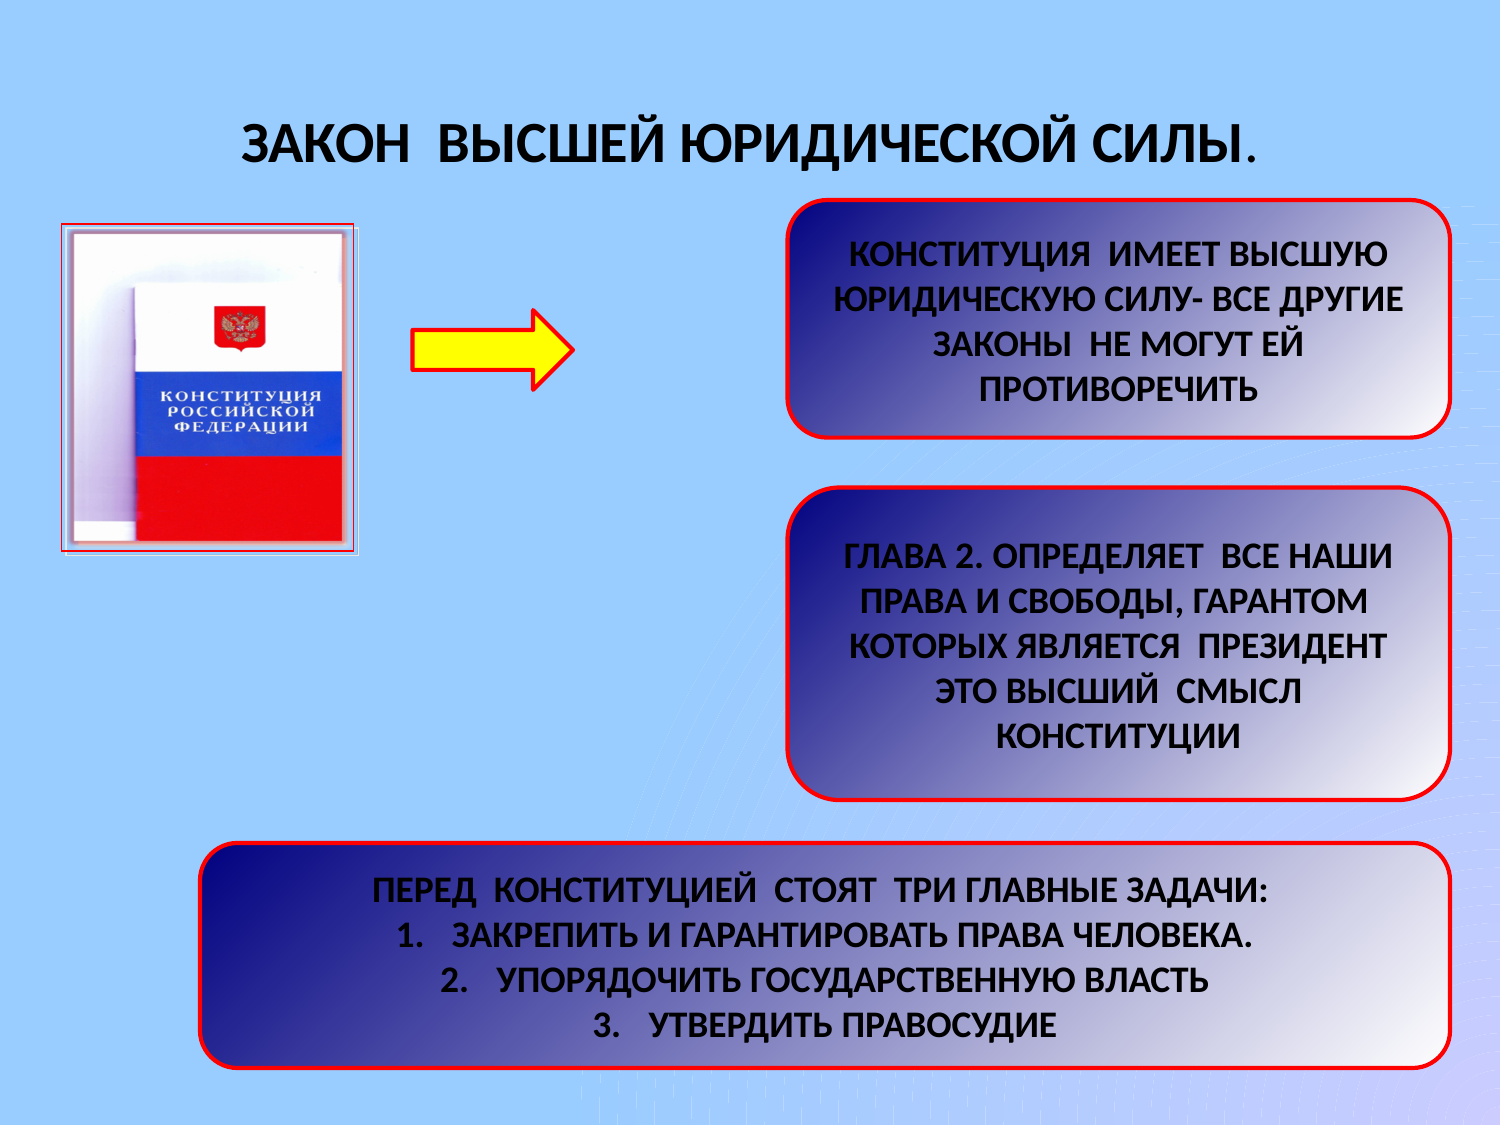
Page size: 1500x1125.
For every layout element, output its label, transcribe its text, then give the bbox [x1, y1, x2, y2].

text_box ПЕРЕД КОНСТИТУЦИЕЙ СТОЯТ ТРИ ГЛАВНЫЕ ЗАДАЧИ: ЗАКРЕПИТЬ И ГАРАНТИРОВАТЬ ПРАВА ЧЕЛОВЕКА. УПОРЯДОЧИТЬ ГОСУДАРСТВЕННУЮ ВЛАСТЬ УТВЕРДИТЬ ПРАВОСУДИЕ [199, 842, 1451, 1069]
title ЗАКОН ВЫСШЕЙ ЮРИДИЧЕСКОЙ СИЛЫ. [75, 45, 1426, 233]
text_box [412, 310, 573, 390]
picture [62, 224, 353, 550]
text_box КОНСТИТУЦИЯ ИМЕЕТ ВЫСШУЮ ЮРИДИЧЕСКУЮ СИЛУ- ВСЕ ДРУГИЕ ЗАКОНЫ НЕ МОГУТ ЕЙ ПРОТИВОРЕЧИТЬ [787, 200, 1451, 438]
text_box ГЛАВА 2. ОПРЕДЕЛЯЕТ ВСЕ НАШИ ПРАВА И СВОБОДЫ, ГАРАНТОМ КОТОРЫХ ЯВЛЯЕТСЯ ПРЕЗИДЕНТ ЭТО ВЫСШИЙ СМЫСЛ КОНСТИТУЦИИ [787, 487, 1451, 801]
